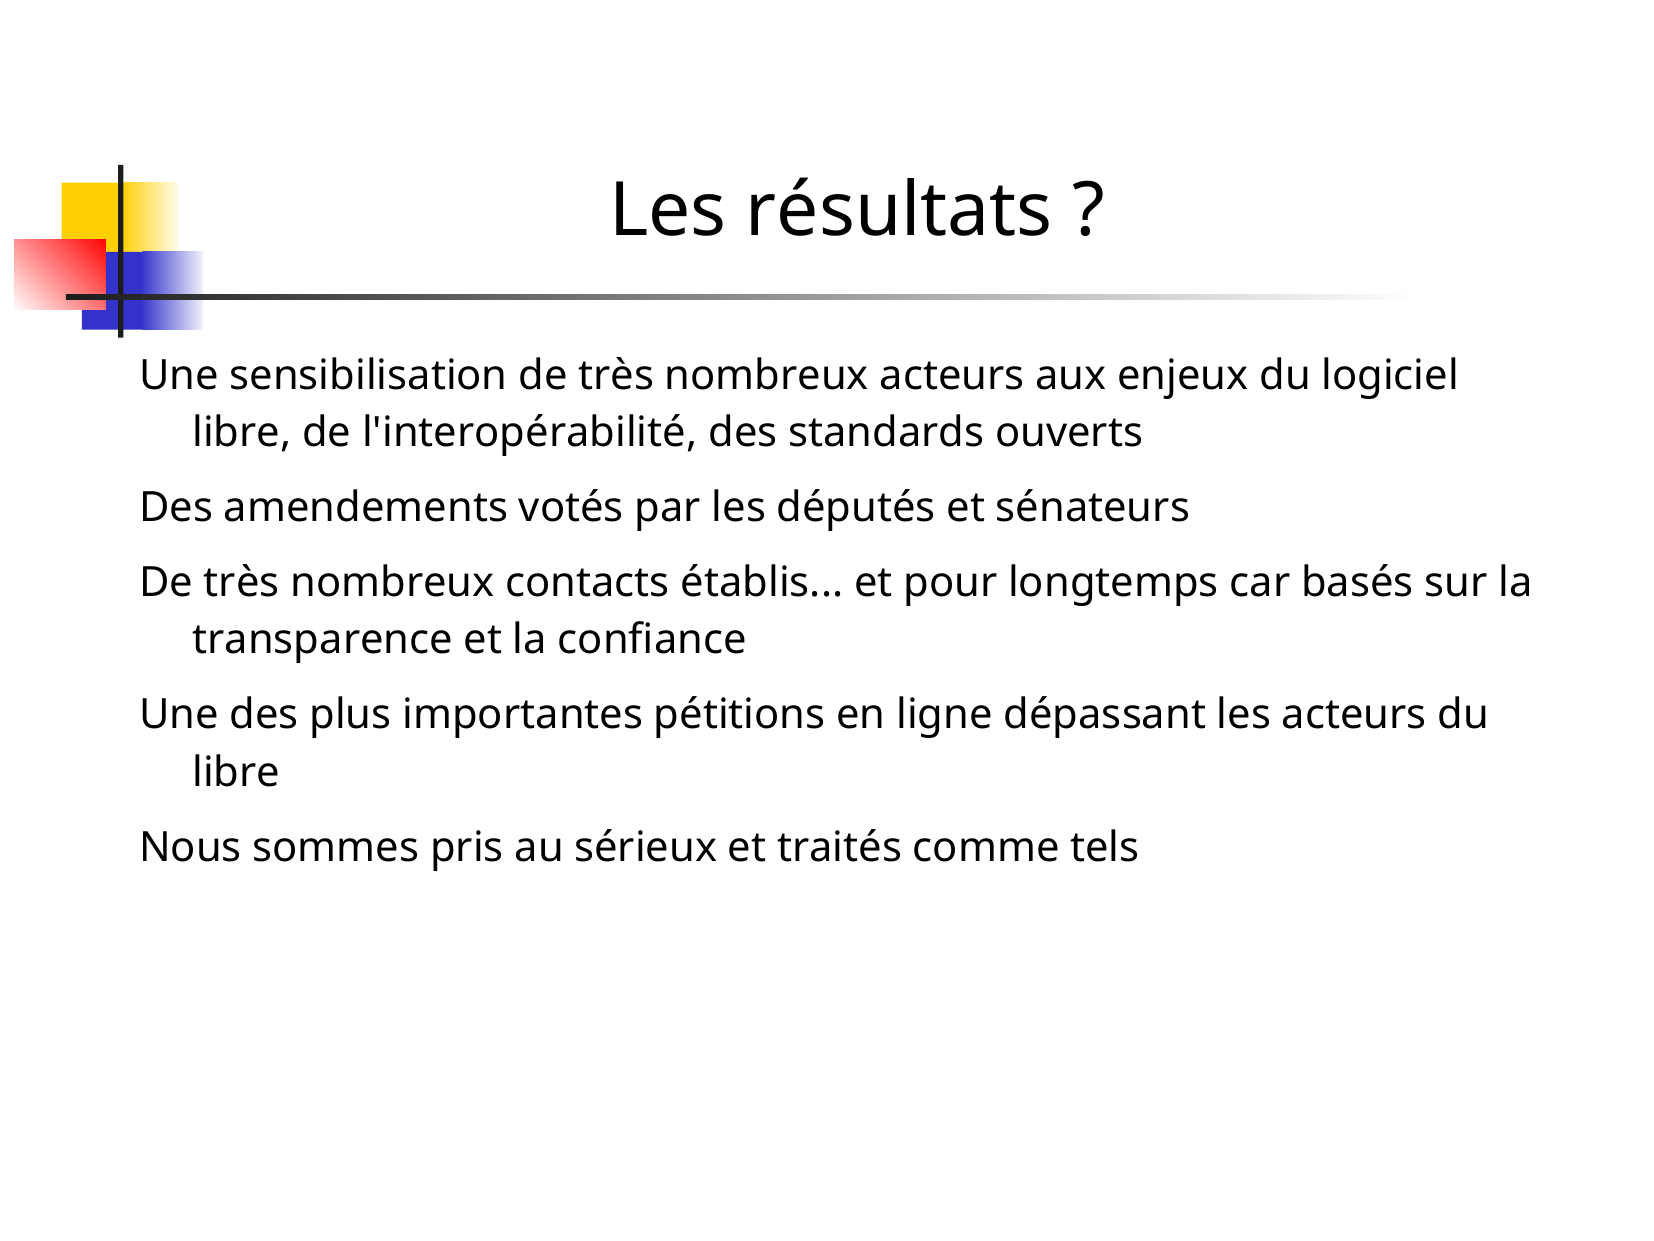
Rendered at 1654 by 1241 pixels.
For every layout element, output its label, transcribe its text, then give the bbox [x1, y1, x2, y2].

title Les résultats ? [121, 102, 1534, 311]
list Une sensibilisation de très nombreux acteurs aux enjeux du logiciel libre, de l'interopérabilité, des standards ouverts Des amendements votés par les députés et sénateurs De très nombreux contacts établis... et pour longtemps car basés sur la transparence et la confiance Une des plus importantes pétitions en ligne dépassant les acteurs du libre Nous sommes pris au sérieux et traités comme tels [121, 344, 1534, 1112]
